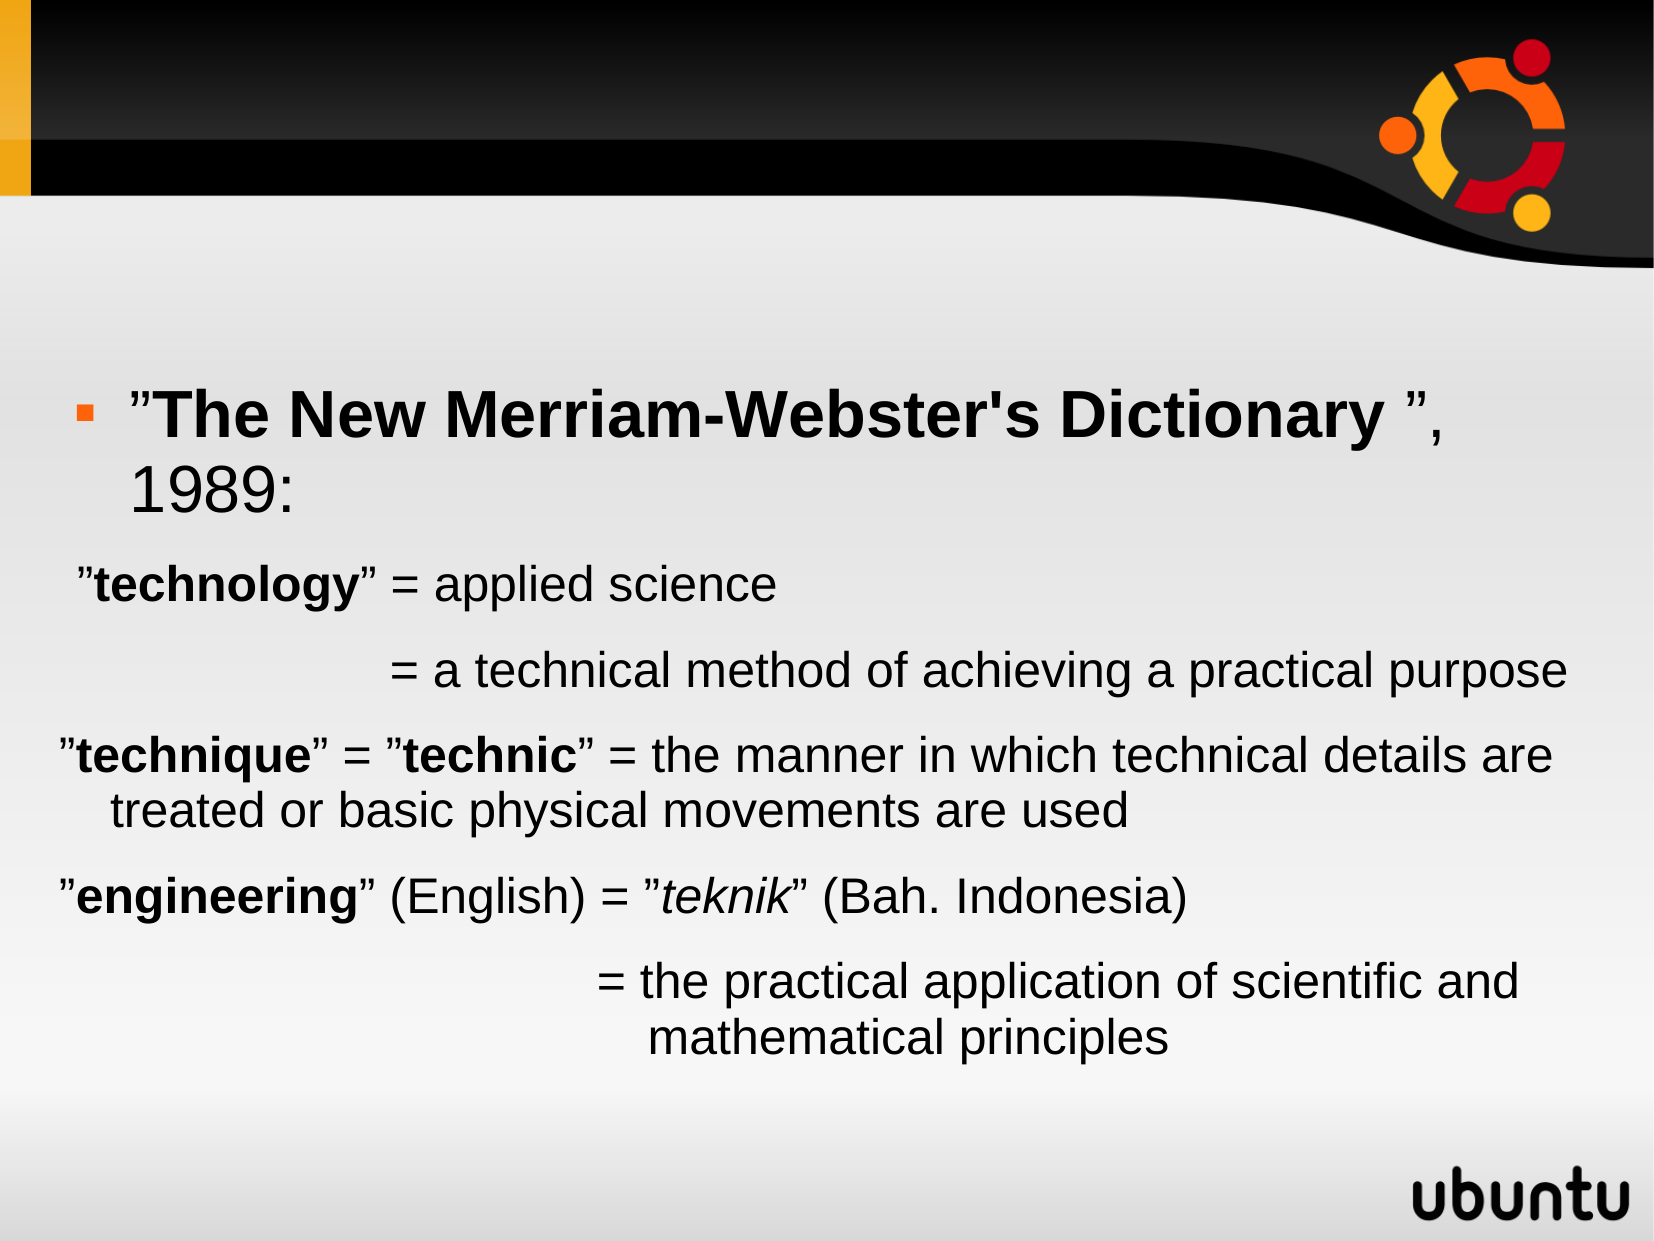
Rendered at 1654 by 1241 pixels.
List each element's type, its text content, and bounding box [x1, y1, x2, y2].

picture [0, 0, 1654, 1241]
list ”The New Merriam-Webster's Dictionary ”, 1989: ”technology” = applied science = a technical method of achieving a practical purpose ”technique” = ”technic” = the manner in which technical details are treated or basic physical movements are used ”engineering” (English) = ”teknik” (Bah. Indonesia) = the practical application of scientific and mathematical principles [59, 377, 1625, 1093]
